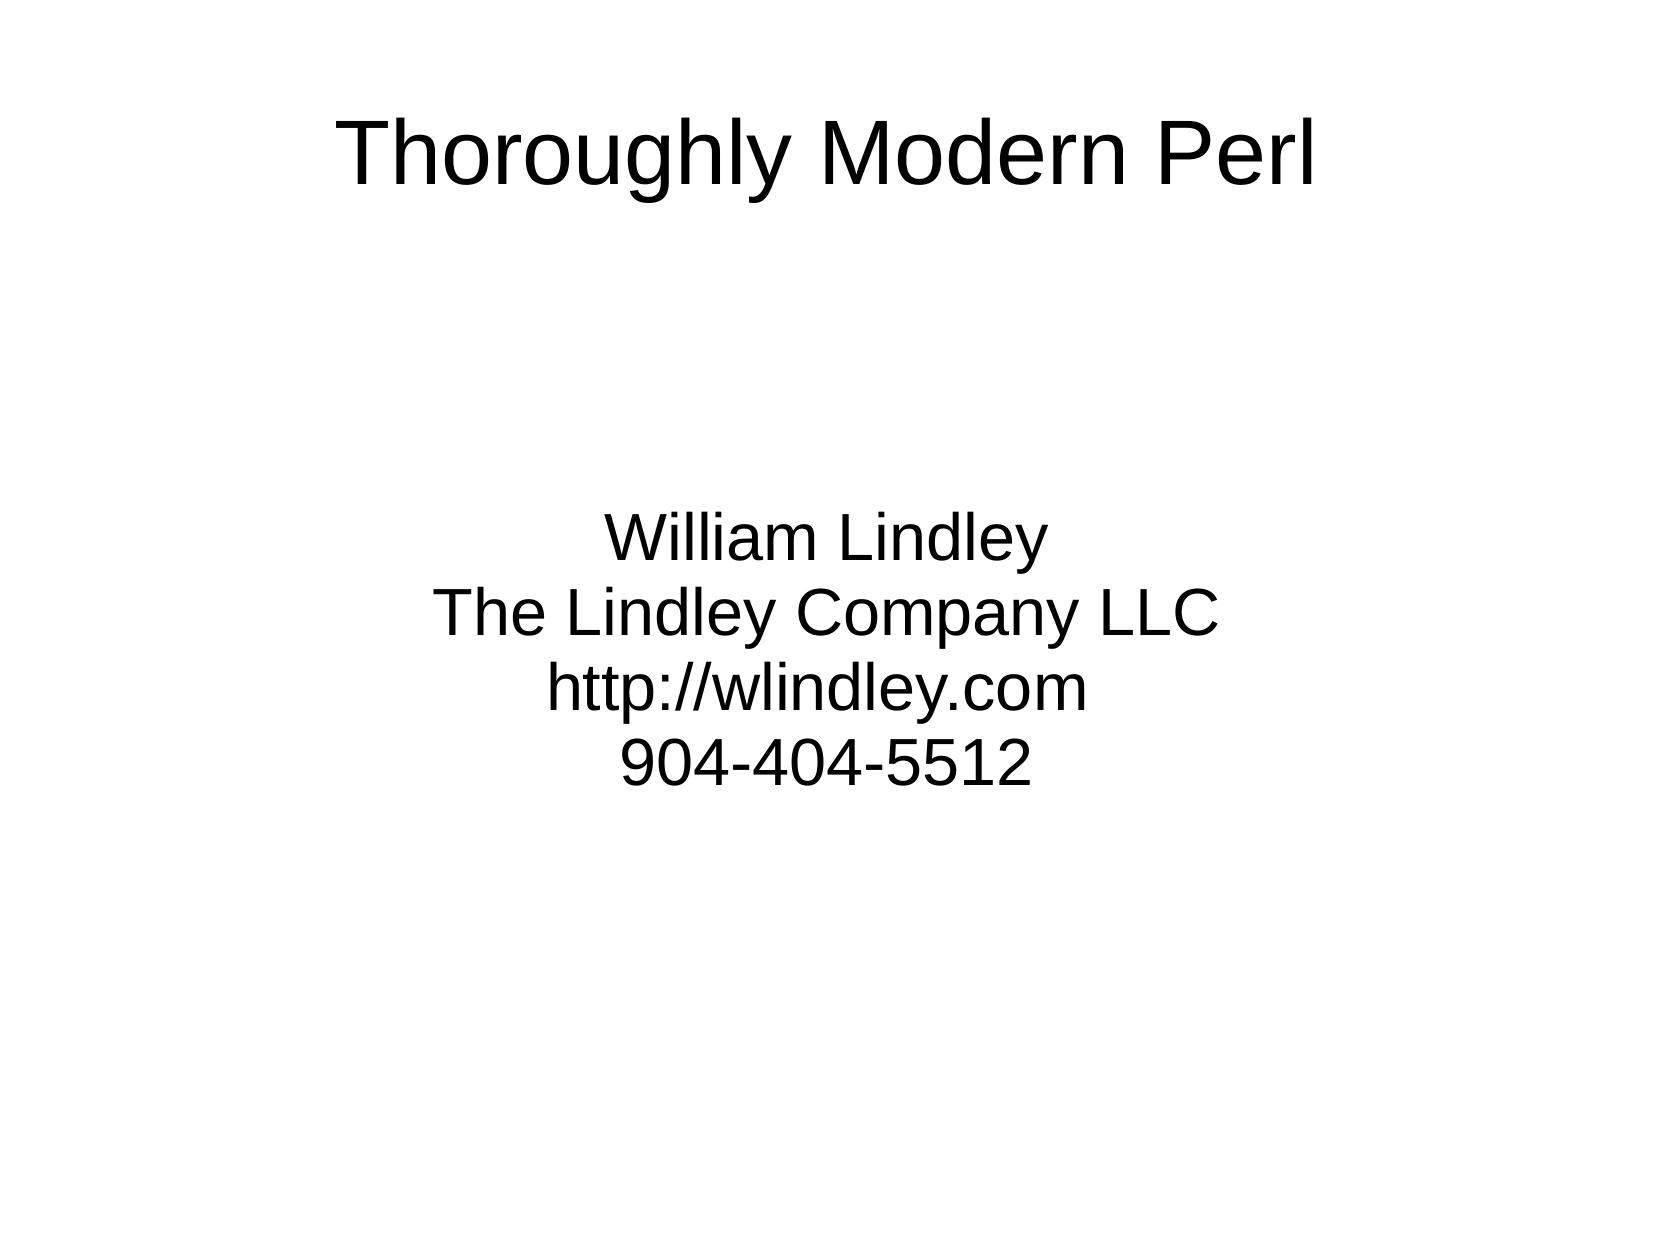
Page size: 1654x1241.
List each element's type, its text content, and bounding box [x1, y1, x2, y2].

title Thoroughly Modern Perl [82, 49, 1571, 257]
subtitle William Lindley The Lindley Company LLC http://wlindley.com 904-404-5512 [82, 290, 1571, 1010]
